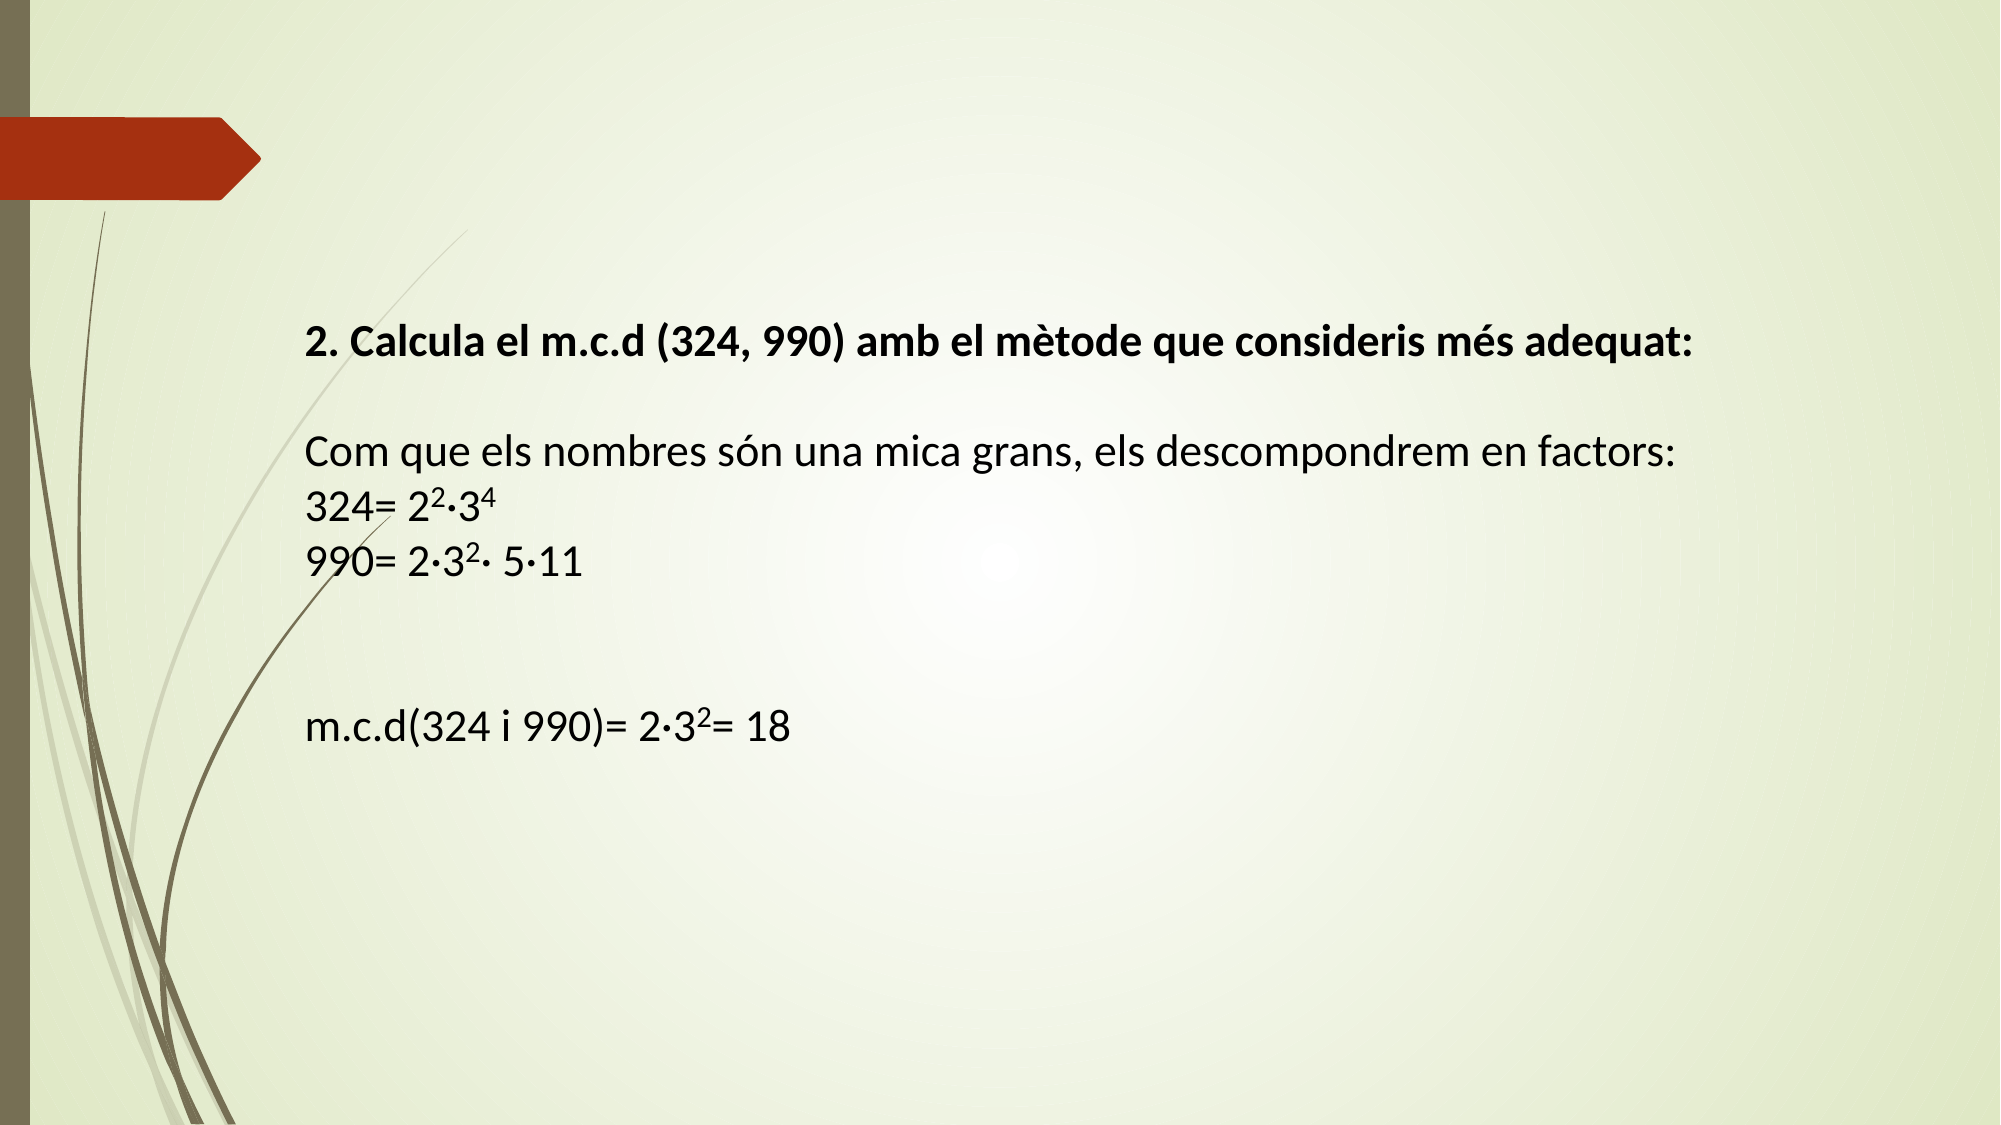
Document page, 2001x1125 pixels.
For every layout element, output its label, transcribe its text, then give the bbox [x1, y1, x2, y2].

text_box 2. Calcula el m.c.d (324, 990) amb el mètode que consideris més adequat: Com que els nombres són una mica grans, els descompondrem en factors: 324= 22·34 990= 2·32· 5·11 m.c.d(324 i 990)= 2·32= 18 [289, 198, 1724, 803]
